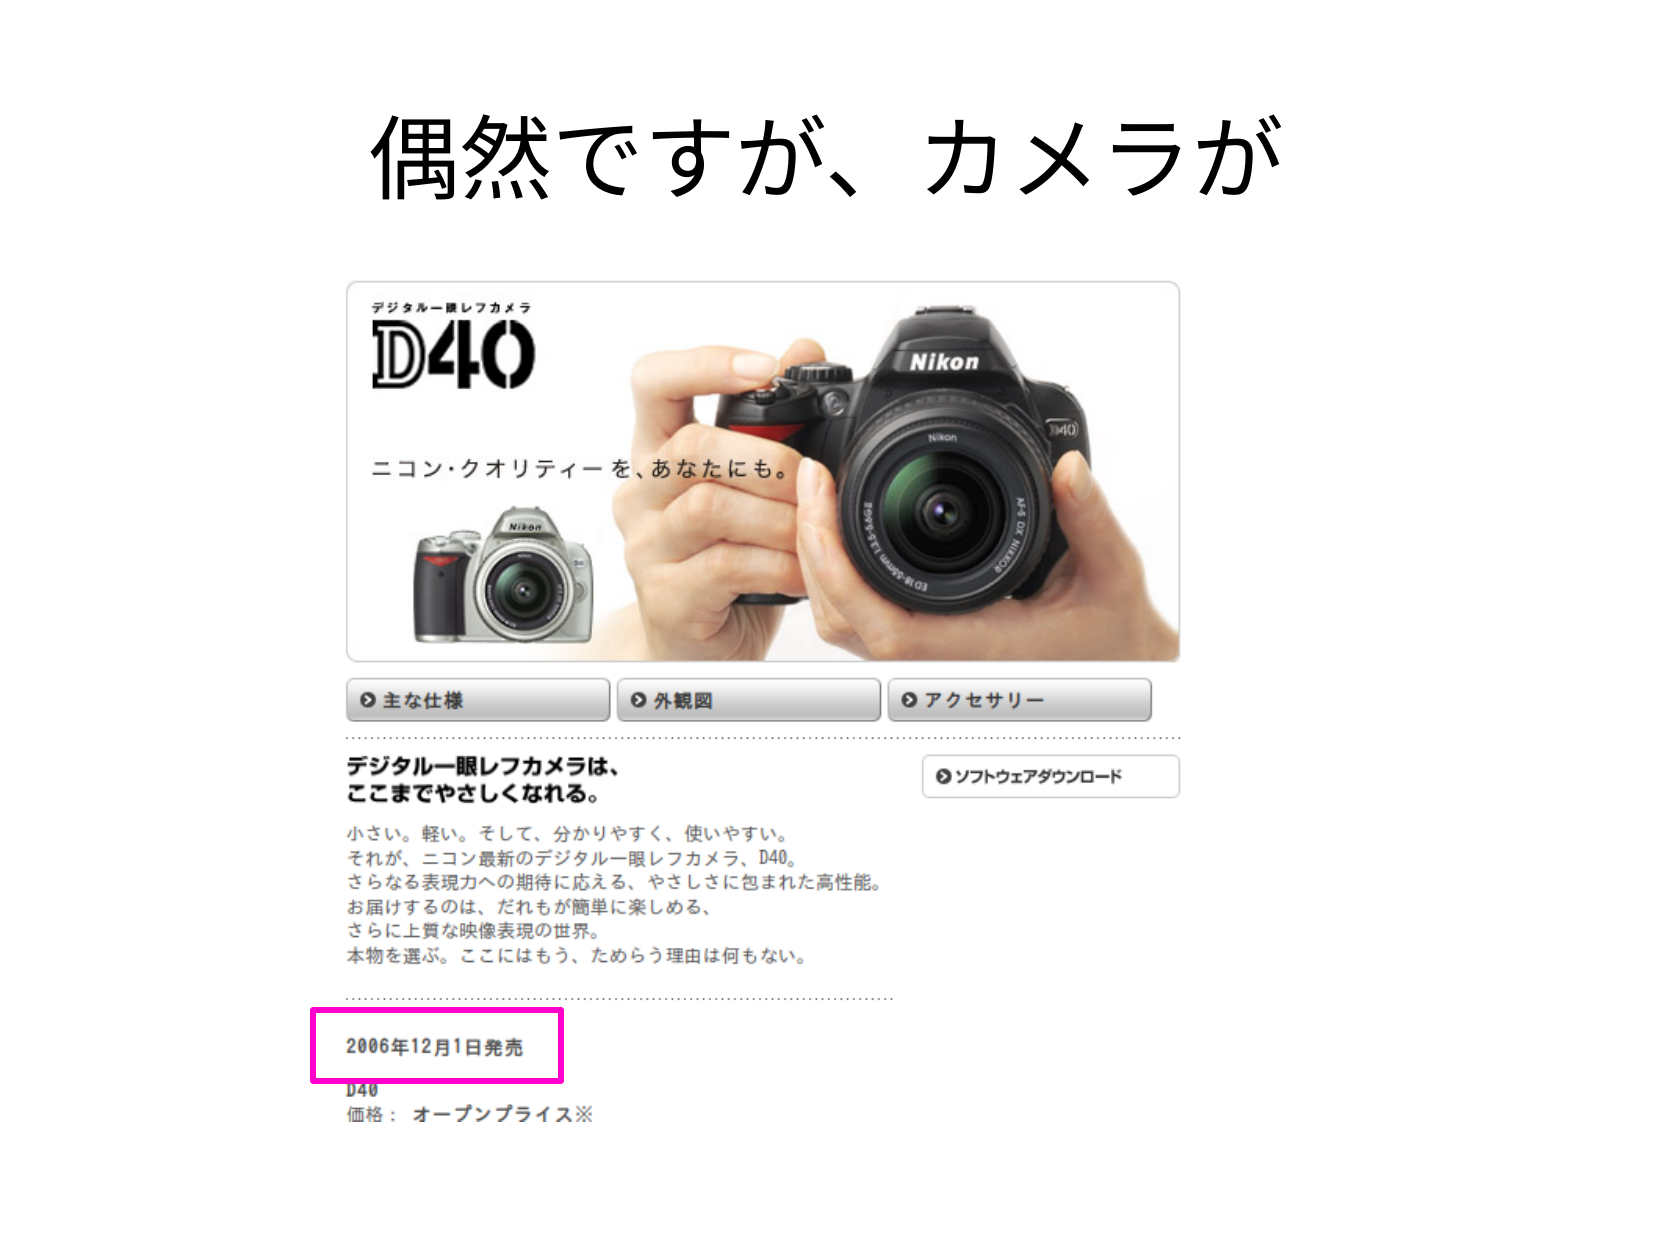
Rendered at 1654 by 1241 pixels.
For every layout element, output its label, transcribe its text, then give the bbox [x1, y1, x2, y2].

picture [337, 275, 1182, 1123]
picture [337, 1013, 558, 1078]
title 偶然ですが、カメラが [82, 49, 1571, 257]
